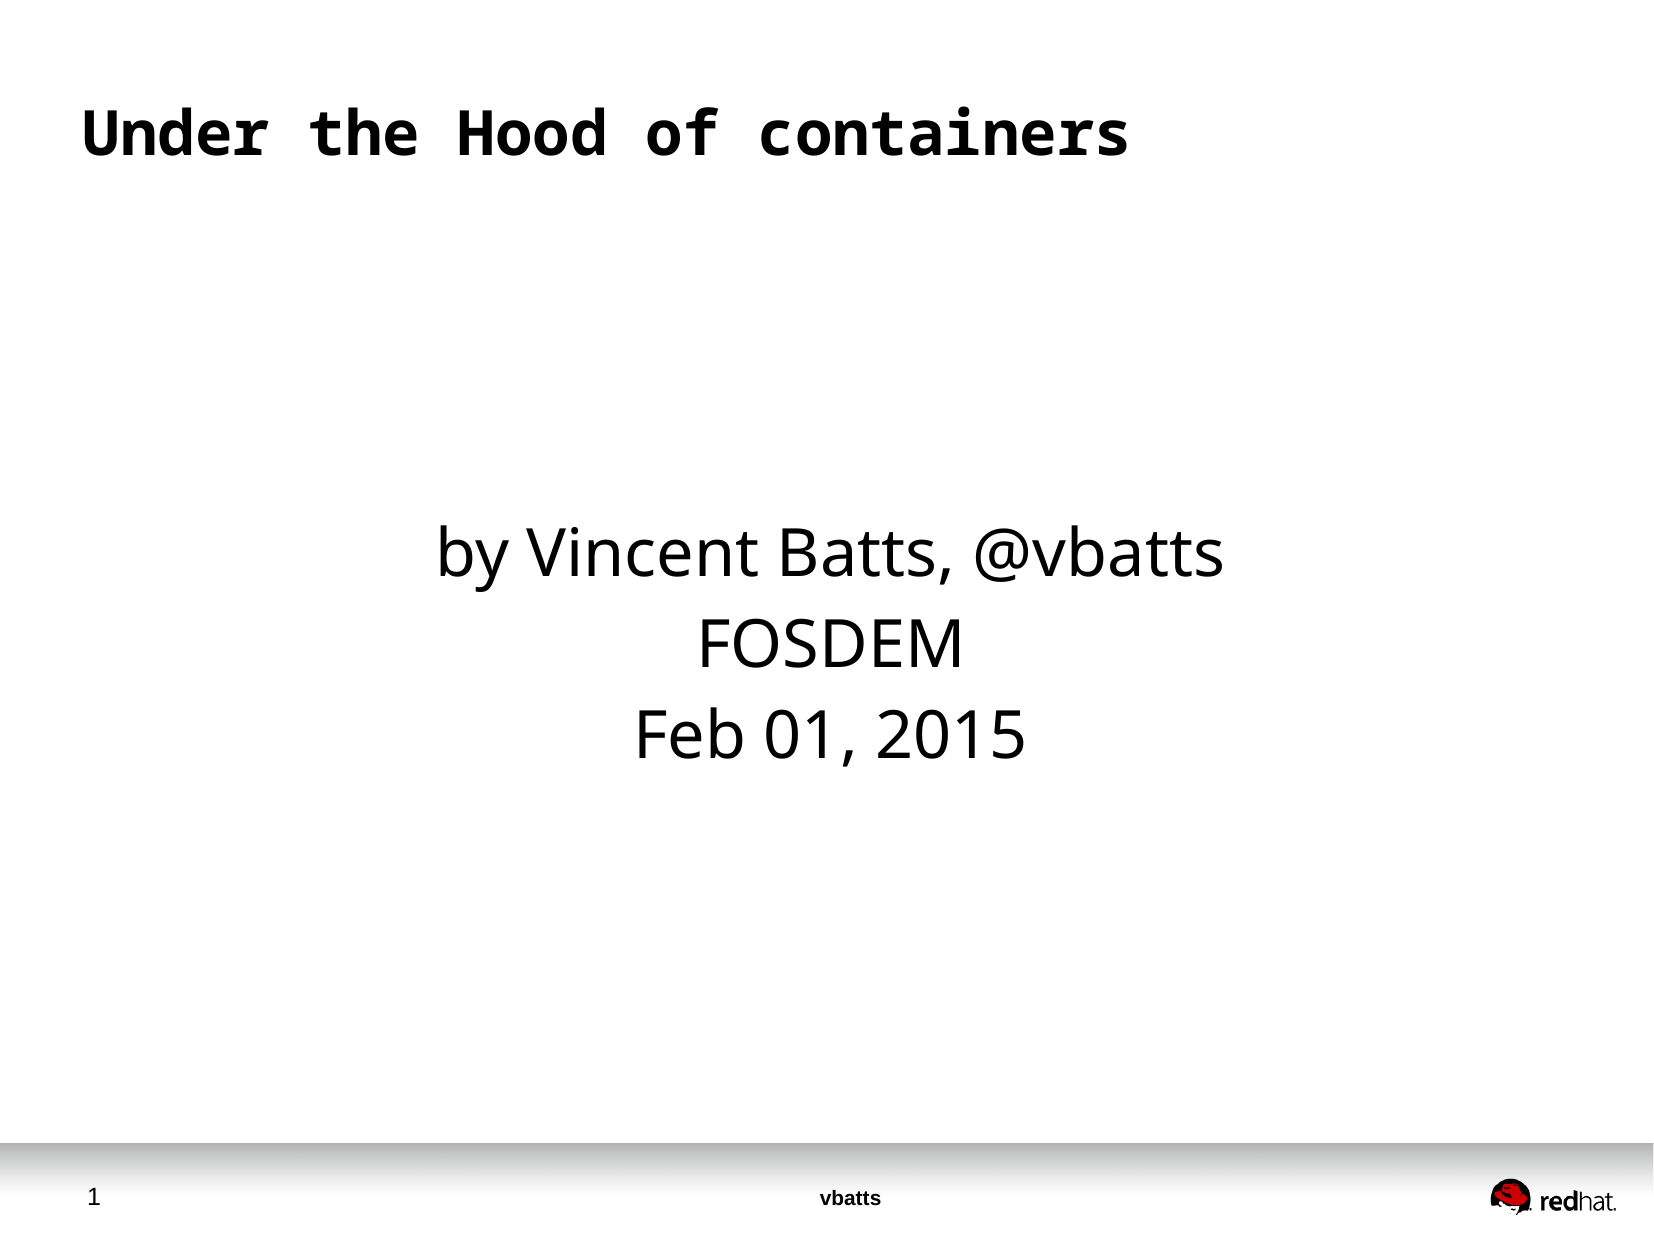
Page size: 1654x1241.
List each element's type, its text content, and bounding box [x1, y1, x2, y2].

picture [0, 1143, 1654, 1241]
title Under the Hood of containers [82, 37, 1571, 226]
subtitle by Vincent Batts, @vbatts FOSDEM Feb 01, 2015 [86, 244, 1576, 1039]
